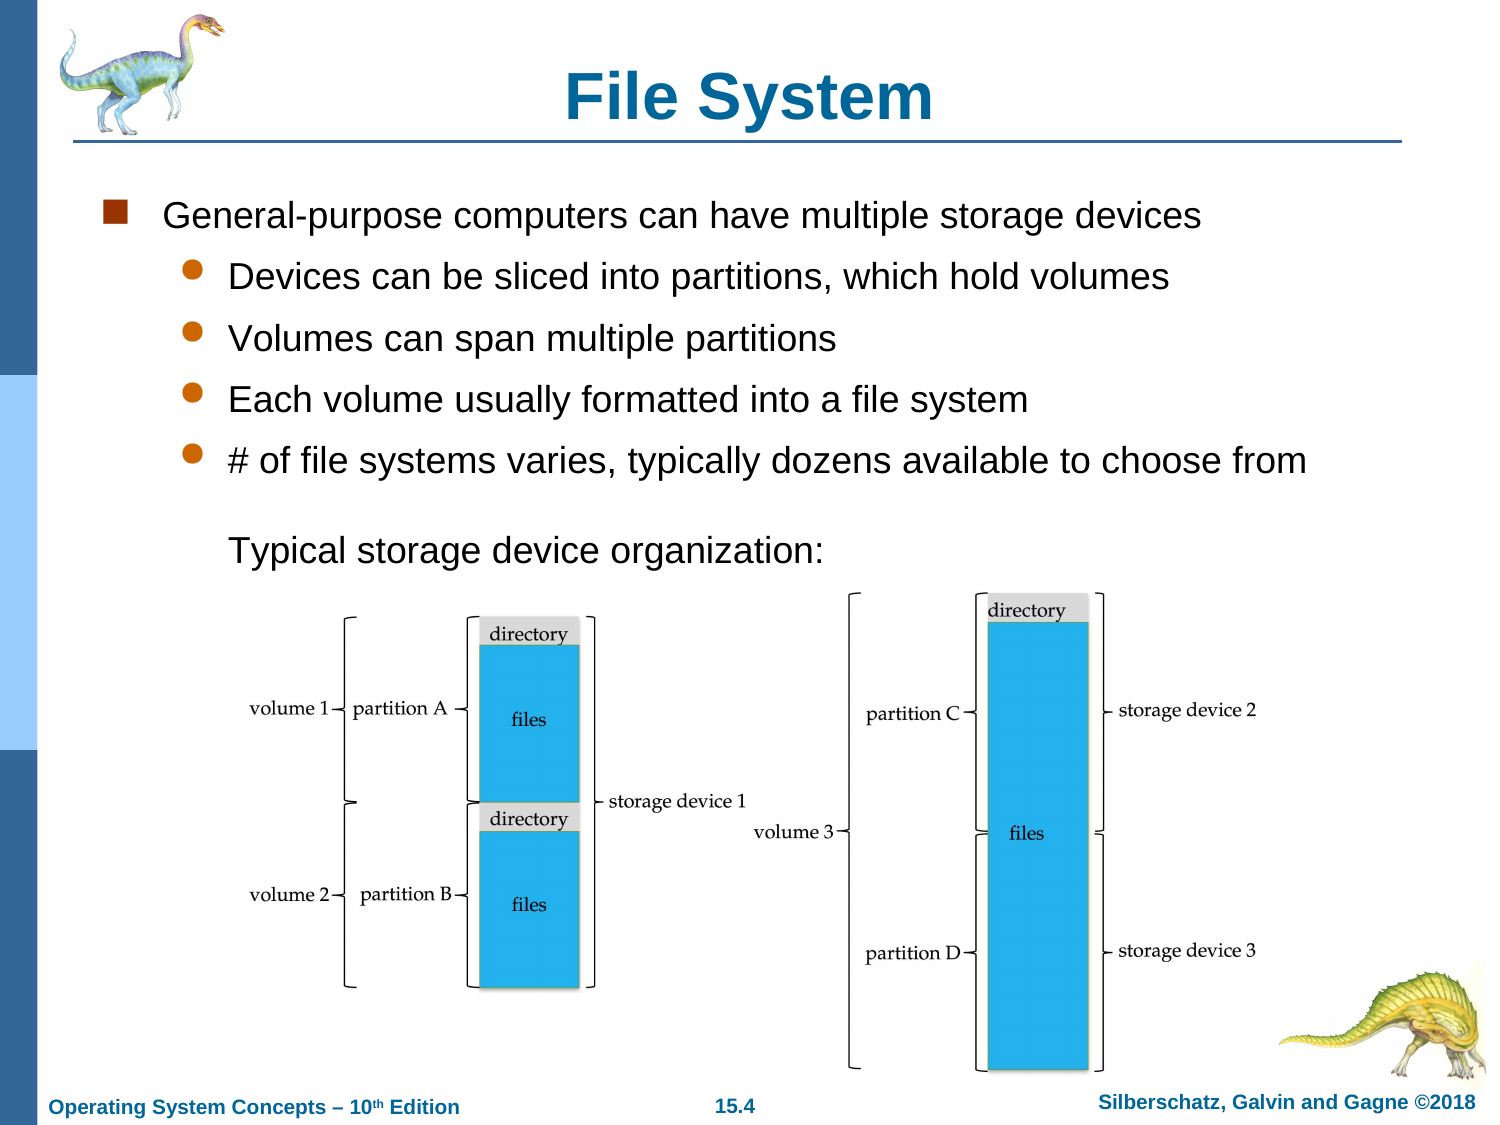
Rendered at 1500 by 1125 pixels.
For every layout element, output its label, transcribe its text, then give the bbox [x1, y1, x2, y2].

title File System [75, 45, 1426, 141]
picture [1415, 1094, 1423, 1099]
picture [46, 0, 243, 149]
list General-purpose computers can have multiple storage devices Devices can be sliced into partitions, which hold volumes Volumes can span multiple partitions Each volume usually formatted into a file system # of file systems varies, typically dozens available to choose from Typical storage device organization: [91, 183, 1442, 927]
picture [241, 577, 1486, 1090]
